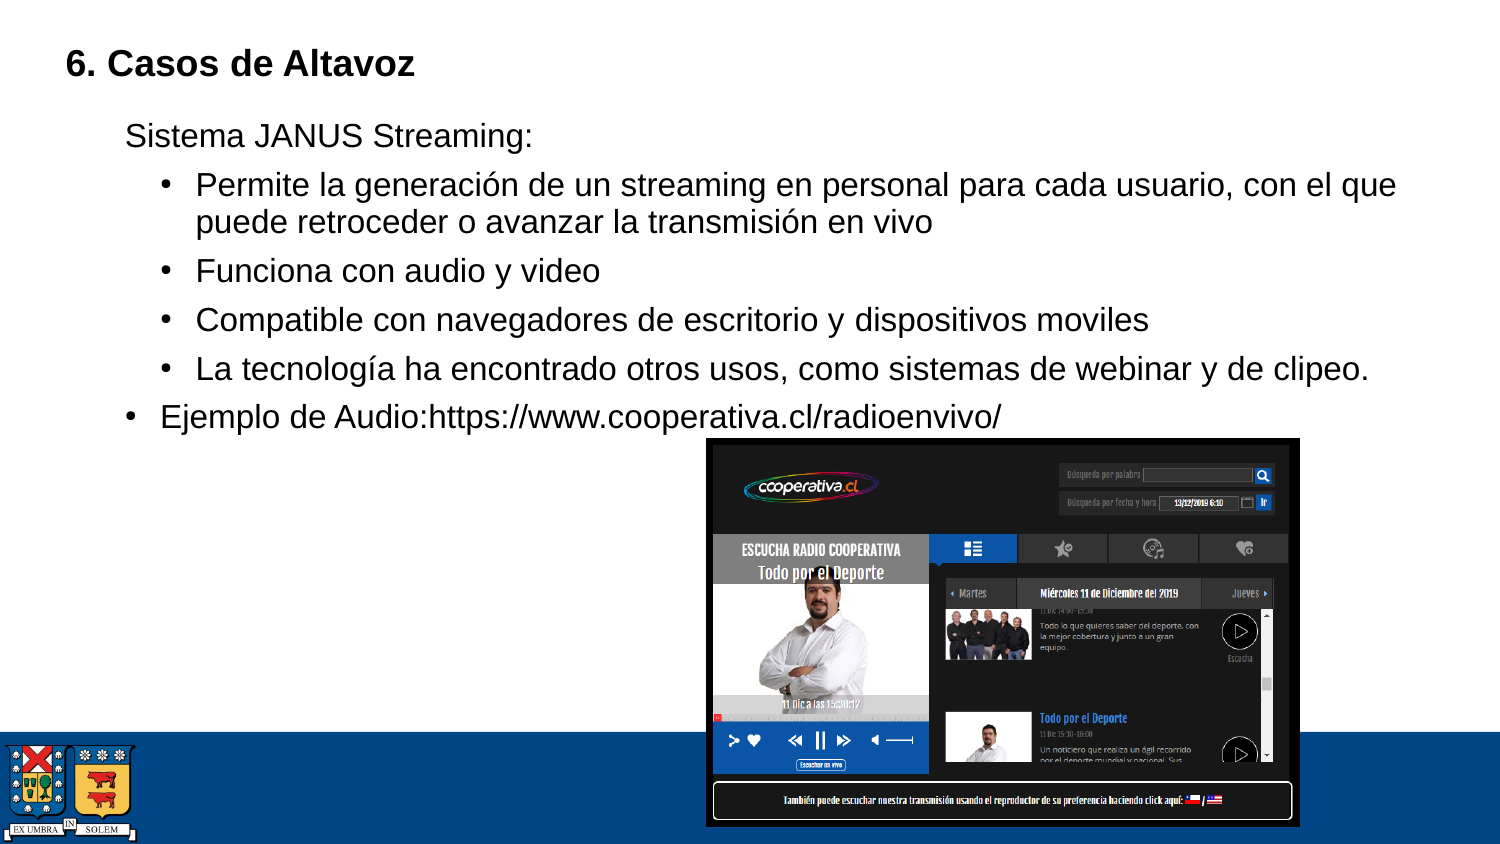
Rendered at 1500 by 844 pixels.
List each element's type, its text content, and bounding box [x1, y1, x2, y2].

picture [2, 732, 139, 844]
picture [706, 438, 1300, 827]
text_box 6. Casos de Altavoz Sistema JANUS Streaming: Permite la generación de un streaming en personal para cada usuario, con el que puede retroceder o avanzar la transmisión en vivo Funciona con audio y video Compatible con navegadores de escritorio y dispositivos moviles La tecnología ha encontrado otros usos, como sistemas de webinar y de clipeo. Ejemplo de Audio:https://www.cooperativa.cl/radioenvivo/ [50, 35, 1418, 686]
